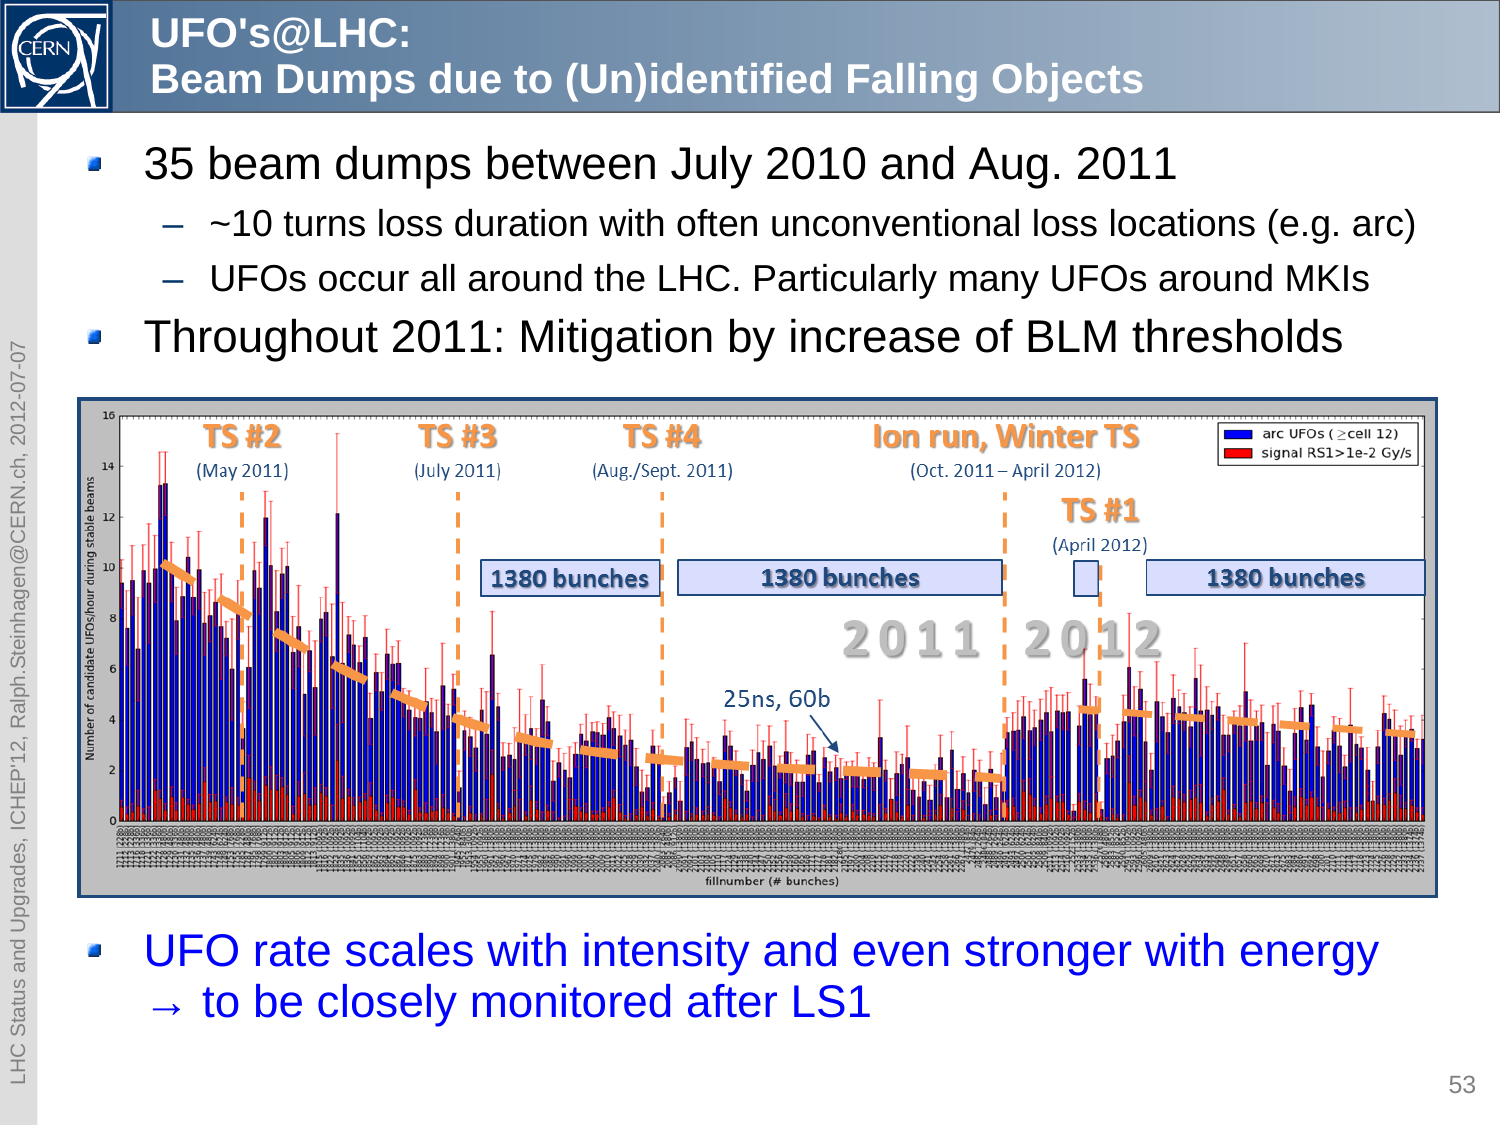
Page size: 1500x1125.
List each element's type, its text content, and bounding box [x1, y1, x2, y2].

picture [77, 397, 1438, 898]
list 35 beam dumps between July 2010 and Aug. 2011 ~10 turns loss duration with often unconventional loss locations (e.g. arc) UFOs occur all around the LHC. Particularly many UFOs around MKIs Throughout 2011: Mitigation by increase of BLM thresholds UFO rate scales with intensity and even stronger with energy → to be closely monitored after LS1 [87, 137, 1438, 397]
title UFO's@LHC: Beam Dumps due to (Un)identified Falling Objects [150, 0, 1483, 113]
list 35 beam dumps between July 2010 and Aug. 2011 ~10 turns loss duration with often unconventional loss locations (e.g. arc) UFOs occur all around the LHC. Particularly many UFOs around MKIs Throughout 2011: Mitigation by increase of BLM thresholds UFO rate scales with intensity and even stronger with energy → to be closely monitored after LS1 [87, 898, 1438, 1030]
picture [0, 0, 113, 113]
